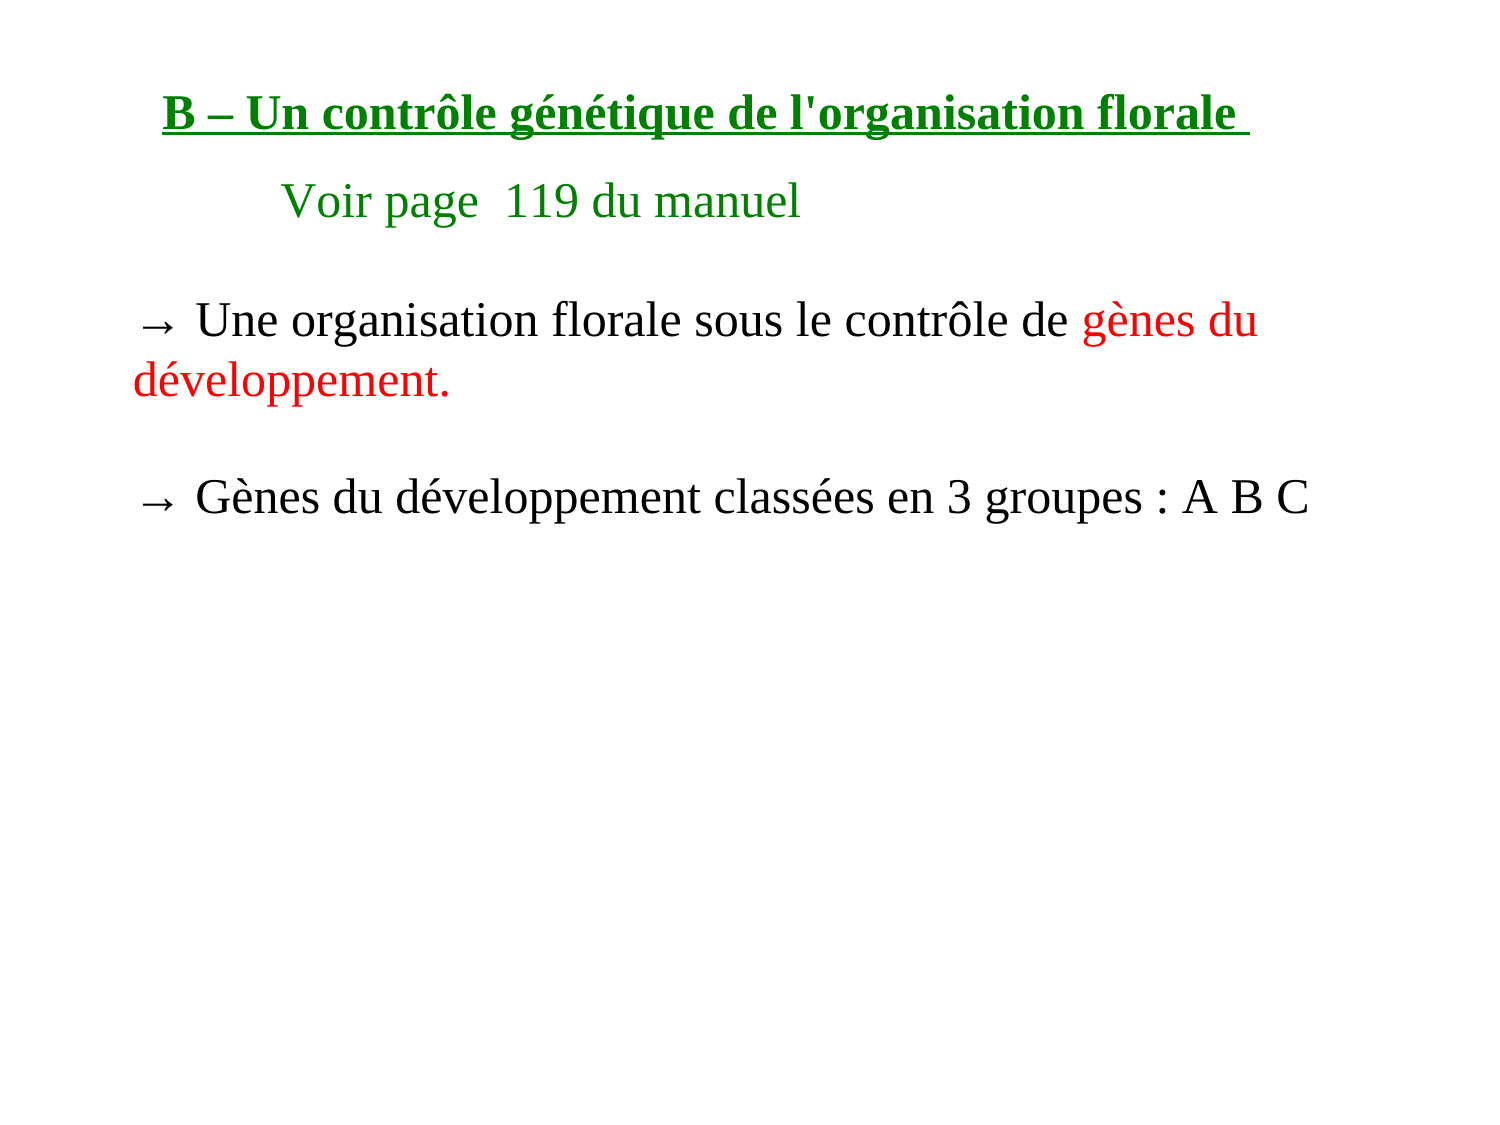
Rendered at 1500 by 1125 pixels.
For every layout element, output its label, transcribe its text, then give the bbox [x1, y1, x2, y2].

text_box → Une organisation florale sous le contrôle de gènes du développement. [118, 278, 1447, 414]
text_box Voir page 119 du manuel [265, 160, 1500, 296]
text_box → Gènes du développement classées en 3 groupes : A B C [118, 455, 1447, 531]
text_box B – Un contrôle génétique de l'organisation florale [147, 71, 1359, 207]
